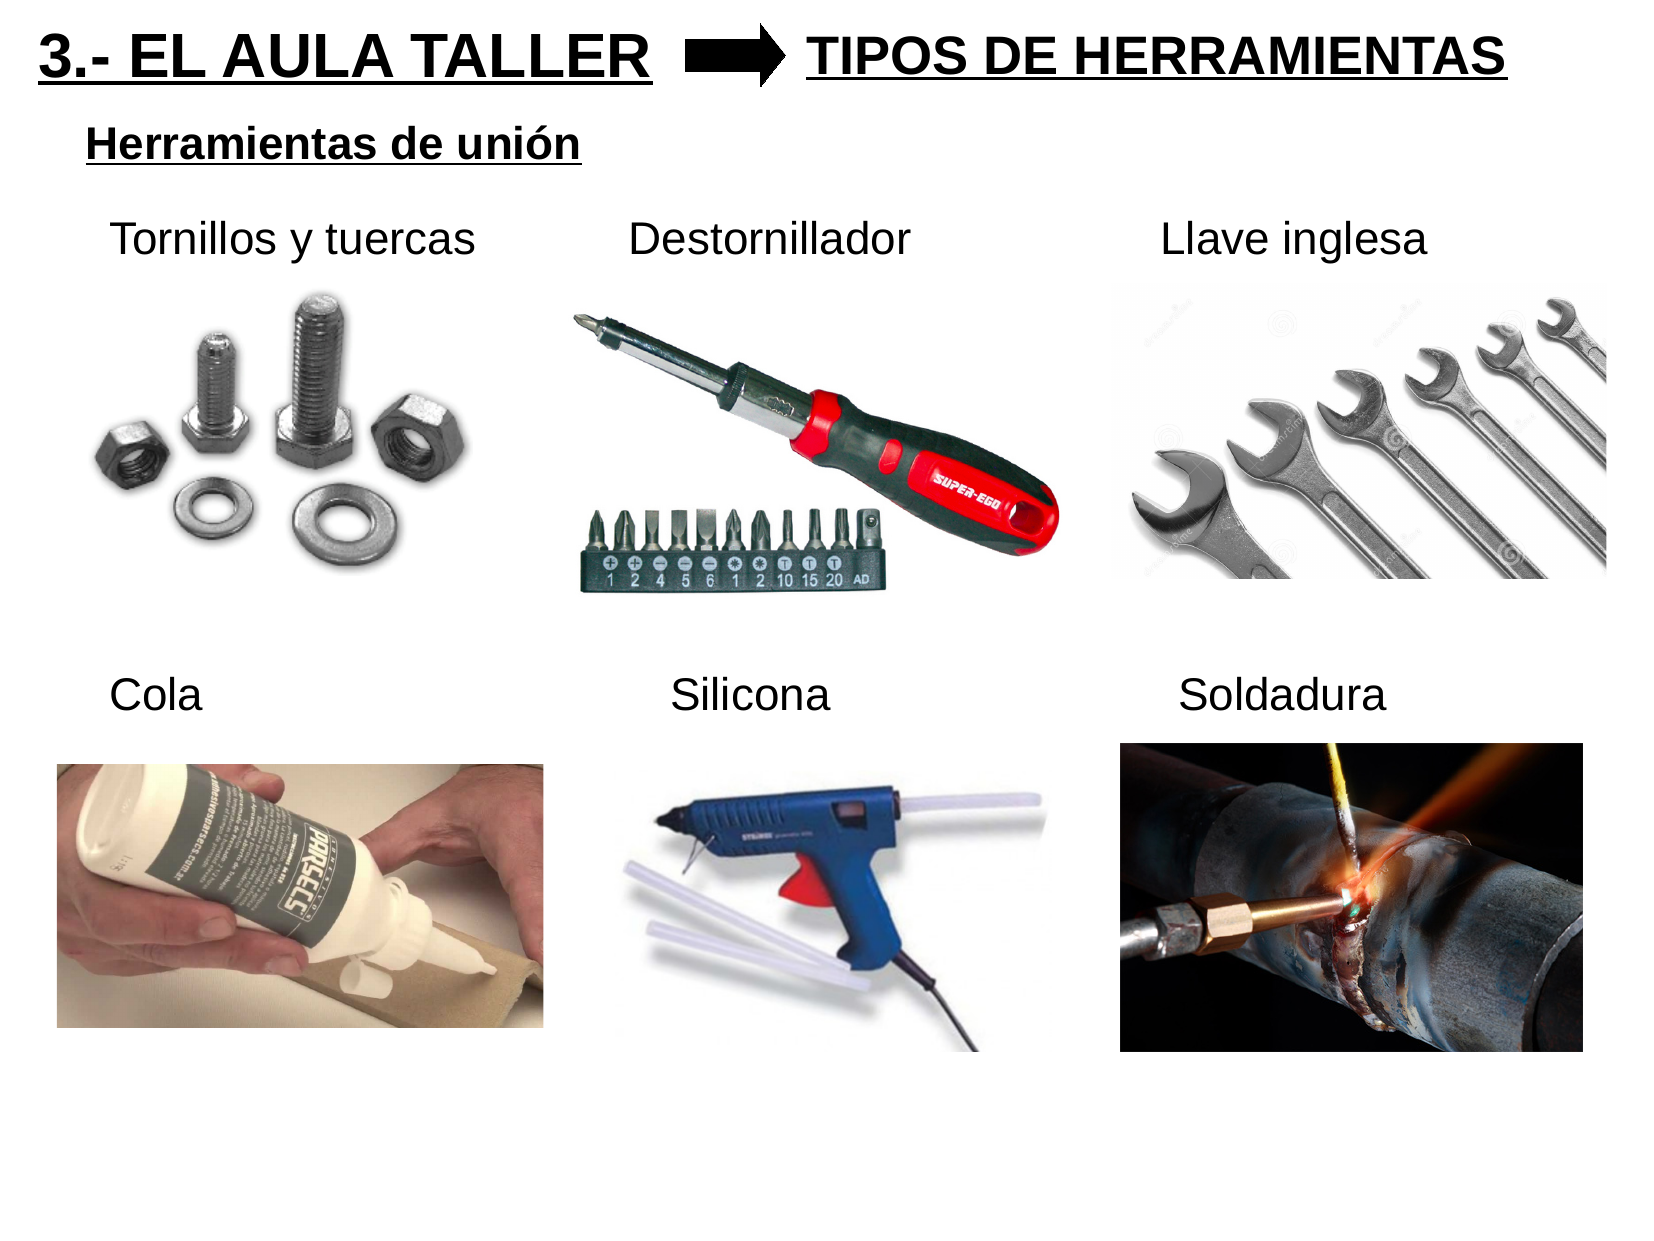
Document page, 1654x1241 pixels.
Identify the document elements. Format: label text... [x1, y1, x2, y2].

picture [1120, 743, 1583, 1052]
text_box Silicona [655, 661, 1105, 728]
text_box [685, 23, 786, 87]
picture [565, 295, 1063, 603]
text_box TIPOS DE HERRAMIENTAS [791, 17, 1536, 103]
picture [86, 282, 473, 576]
picture [1111, 283, 1607, 579]
text_box Herramientas de unión [70, 111, 1075, 189]
text_box Soldadura [1163, 661, 1613, 728]
picture [614, 770, 1052, 1052]
text_box Tornillos y tuercas [94, 205, 556, 284]
text_box Destornillador [614, 205, 1063, 272]
text_box 3.- EL AULA TALLER [23, 14, 1619, 99]
picture [56, 764, 544, 1028]
text_box Llave inglesa [1145, 205, 1595, 272]
text_box Cola [94, 661, 556, 740]
